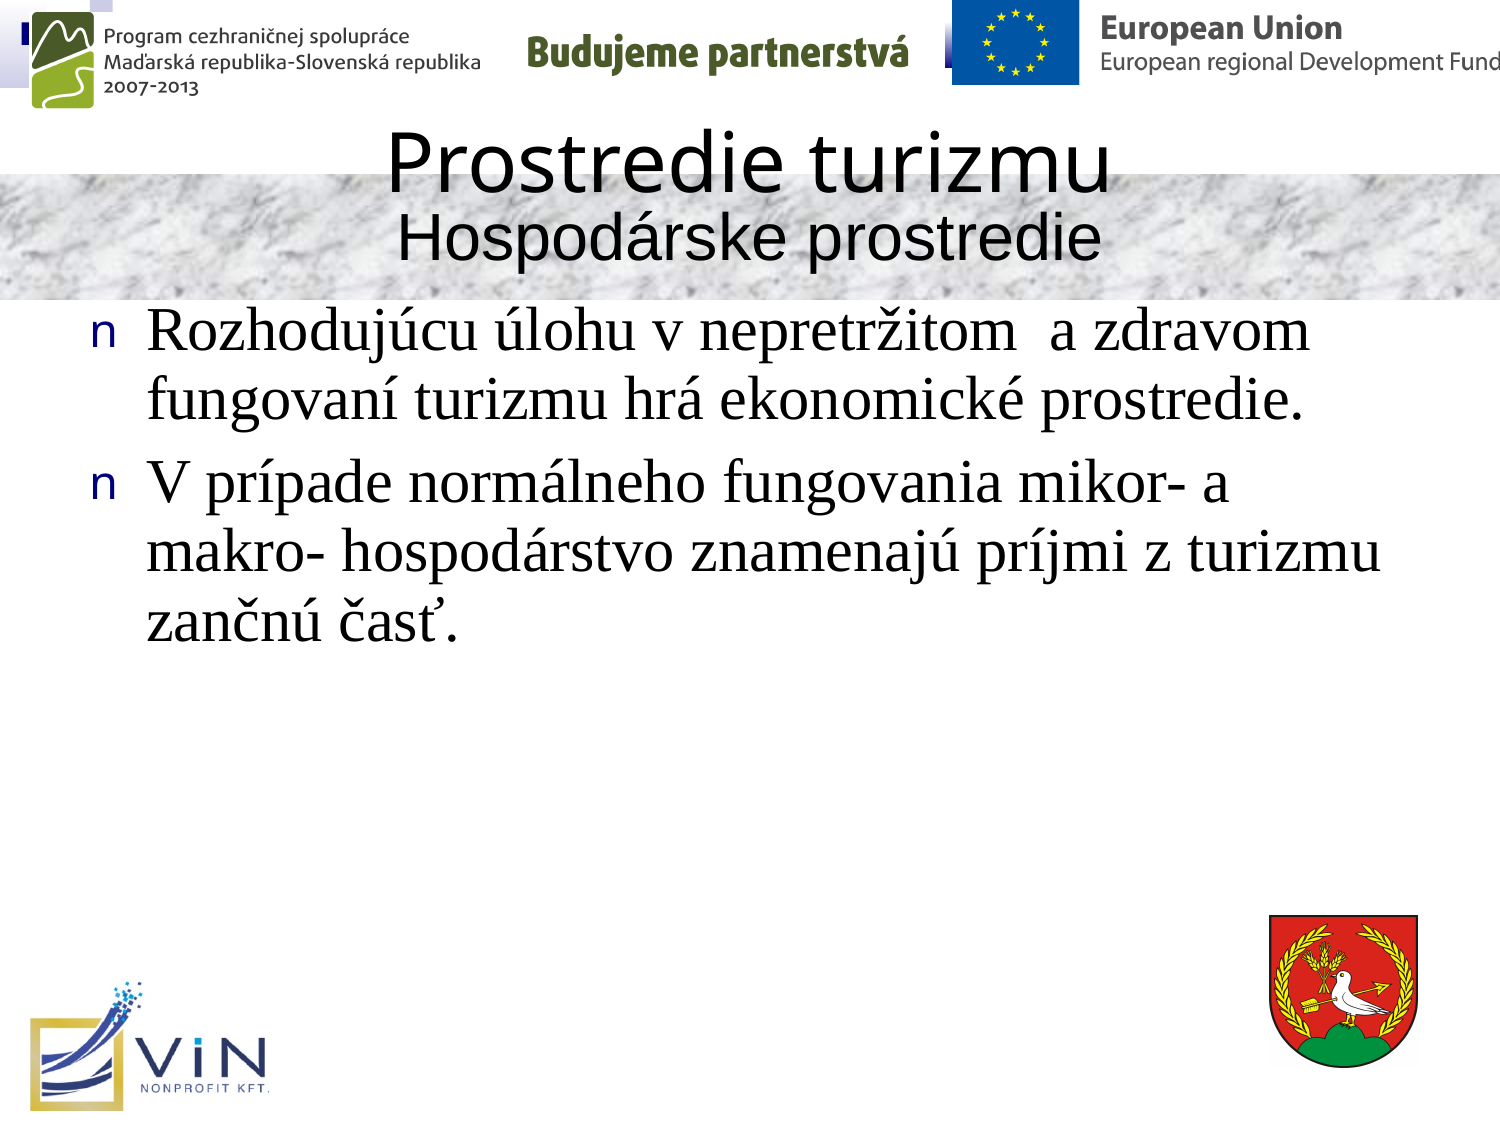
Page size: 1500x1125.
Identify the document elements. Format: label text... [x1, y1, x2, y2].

title Hospodárske prostredie [0, 213, 1500, 300]
picture [7, 980, 269, 1111]
picture [1269, 915, 1418, 1068]
text_box Prostredie turizmu [0, 96, 1500, 213]
picture [952, 0, 1500, 87]
list Rozhodujúcu úlohu v nepretržitom a zdravom fungovaní turizmu hrá ekonomické prostredie. V prípade normálneho fungovania mikor- a makro- hospodárstvo znamenajú príjmi z turizmu zančnú časť. [75, 287, 1425, 1063]
picture [29, 12, 945, 119]
